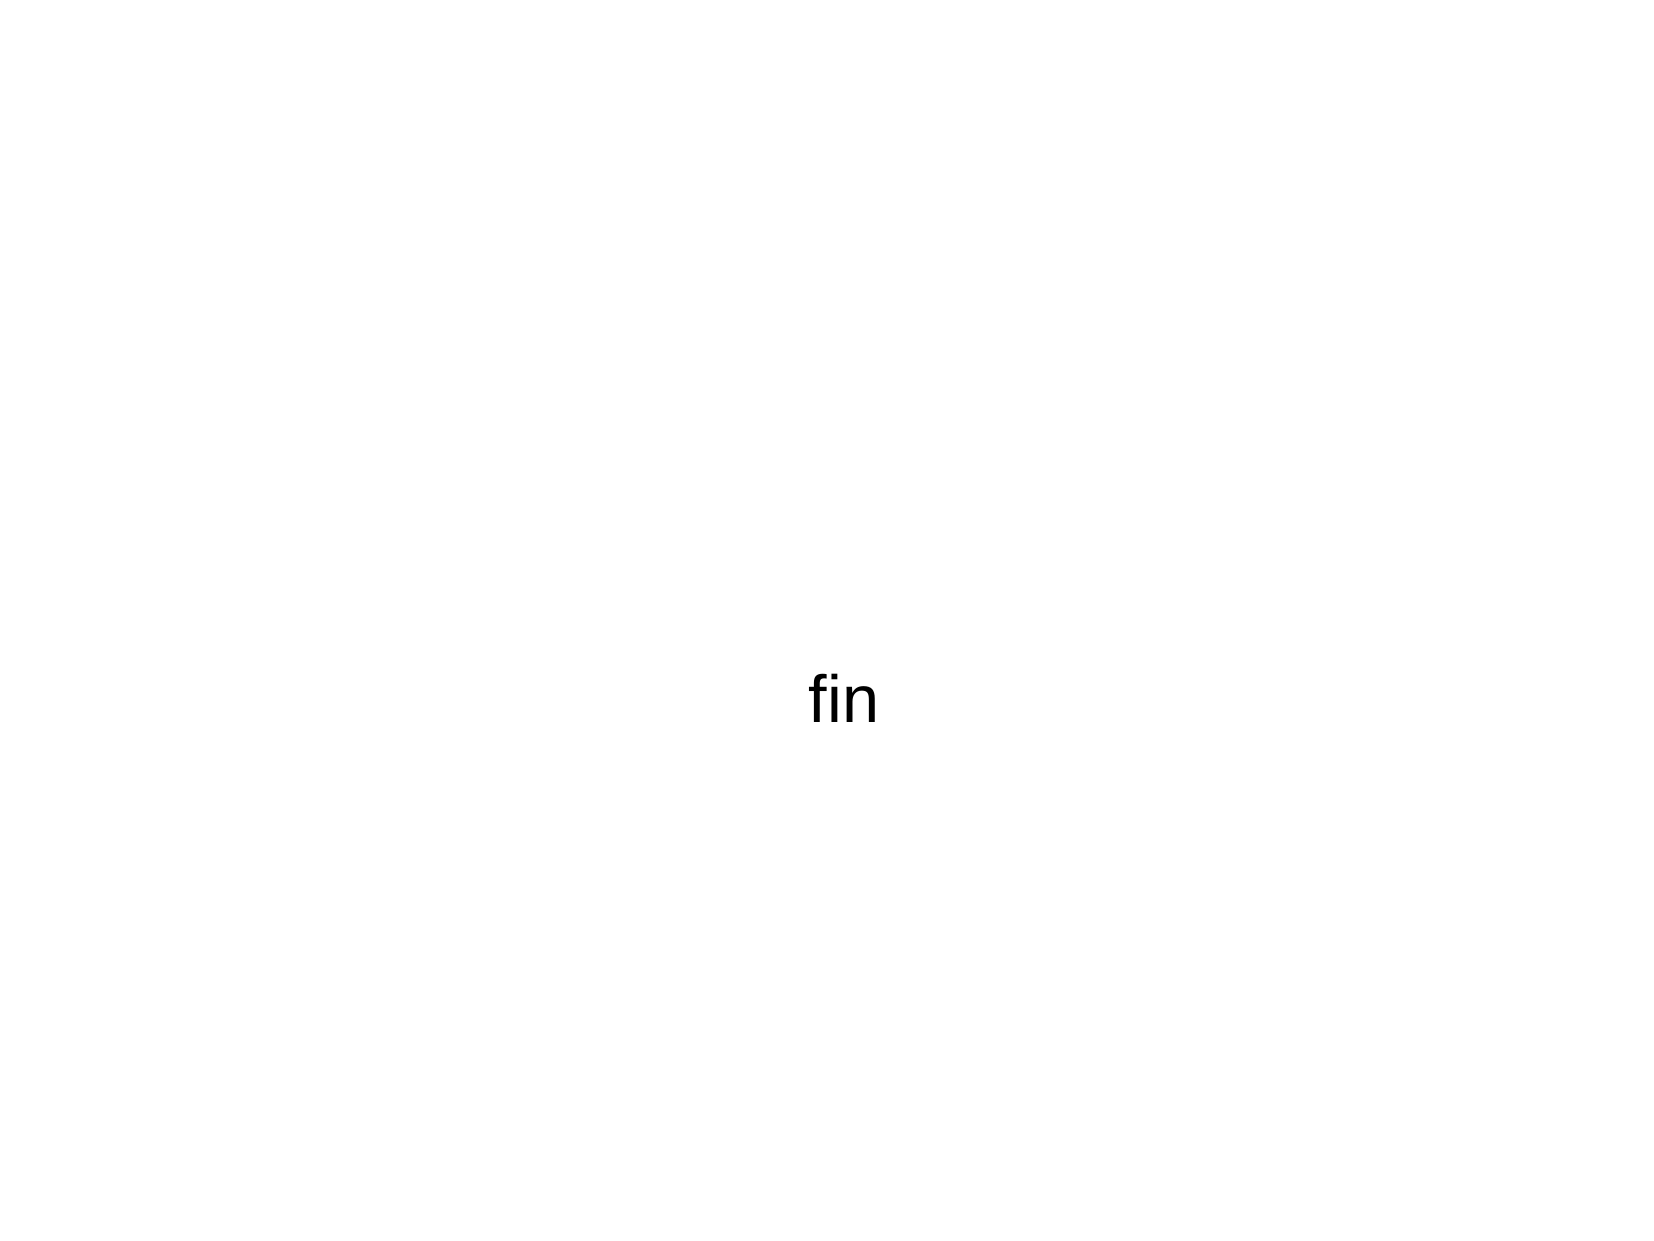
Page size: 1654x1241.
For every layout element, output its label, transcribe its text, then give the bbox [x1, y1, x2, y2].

subtitle fin [82, 290, 1571, 1109]
